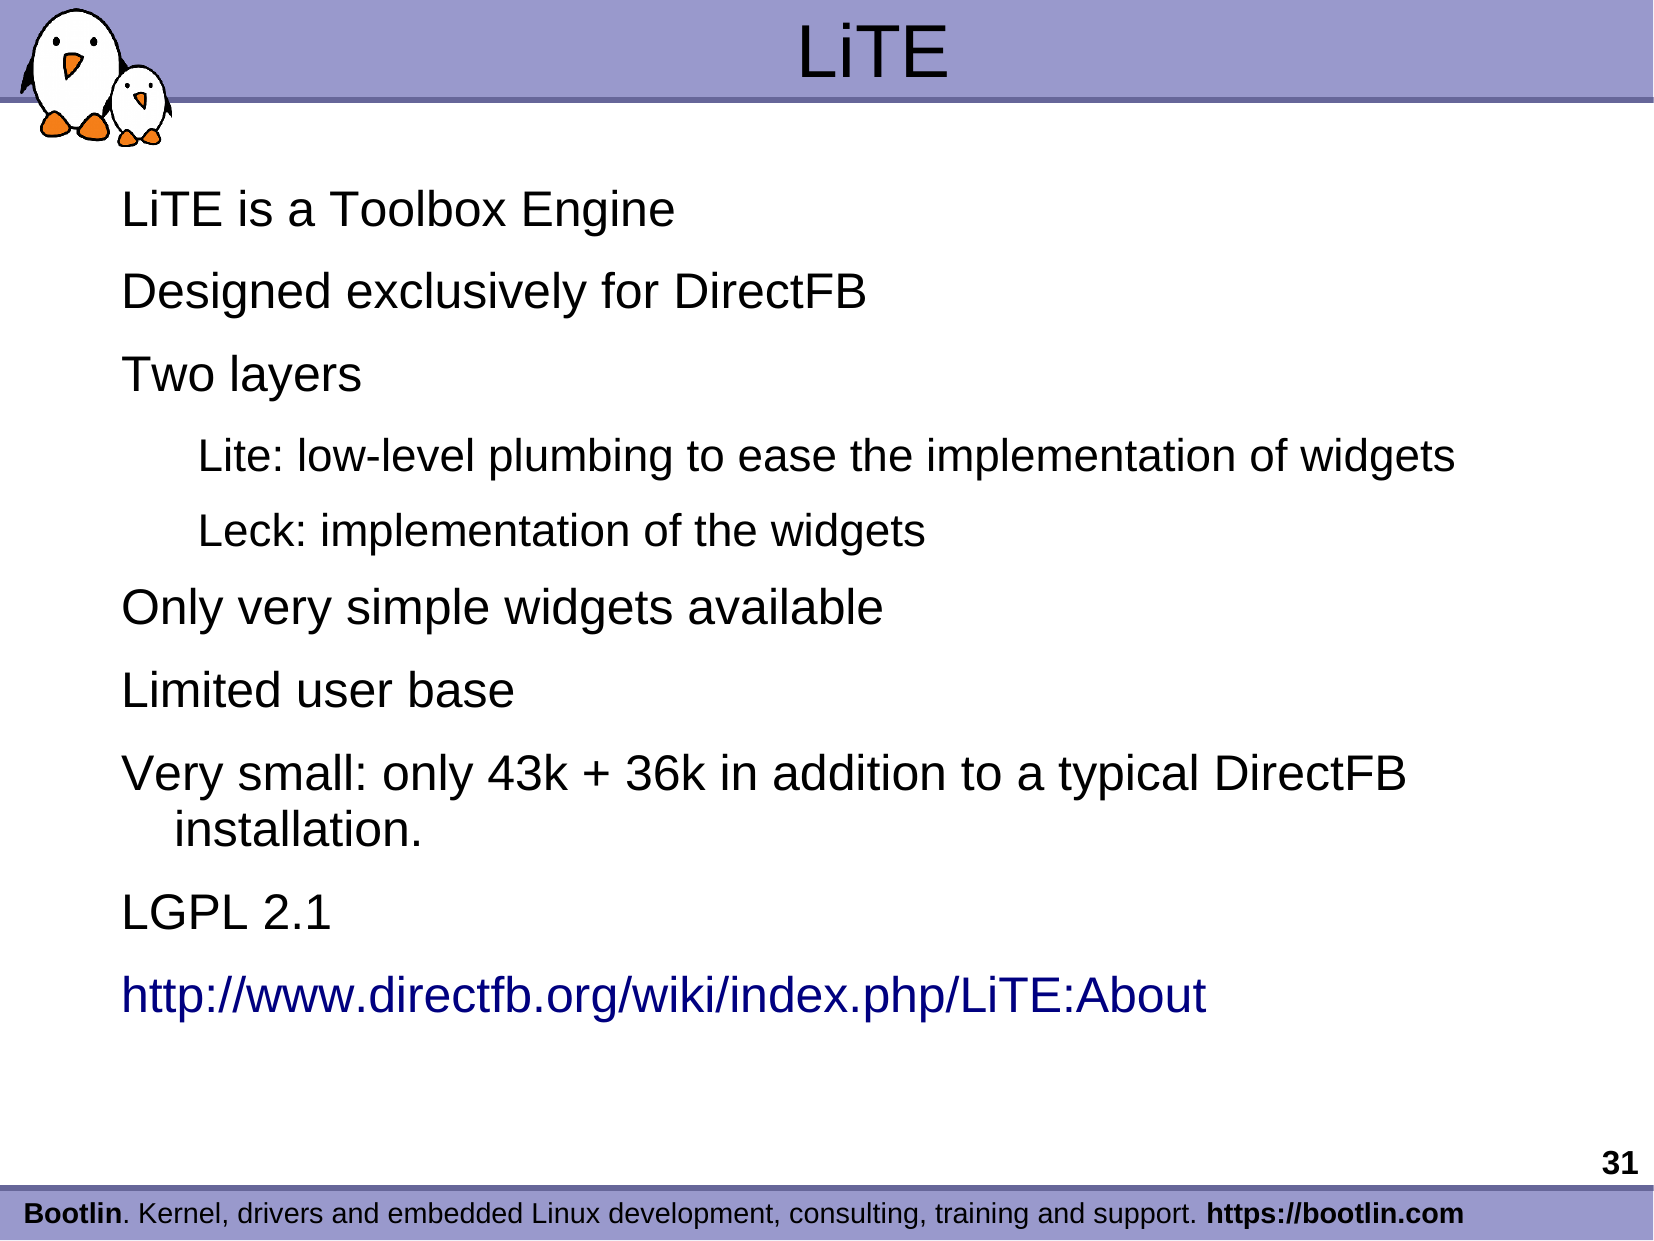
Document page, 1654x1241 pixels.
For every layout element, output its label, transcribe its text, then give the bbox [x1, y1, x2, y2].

title LiTE [197, 5, 1551, 97]
picture [20, 8, 172, 147]
list LiTE is a Toolbox Engine Designed exclusively for DirectFB Two layers Lite: low-level plumbing to ease the implementation of widgets Leck: implementation of the widgets Only very simple widgets available Limited user base Very small: only 43k + 36k in addition to a typical DirectFB installation. LGPL 2.1 http://www.directfb.org/wiki/index.php/LiTE:About [103, 180, 1516, 1091]
